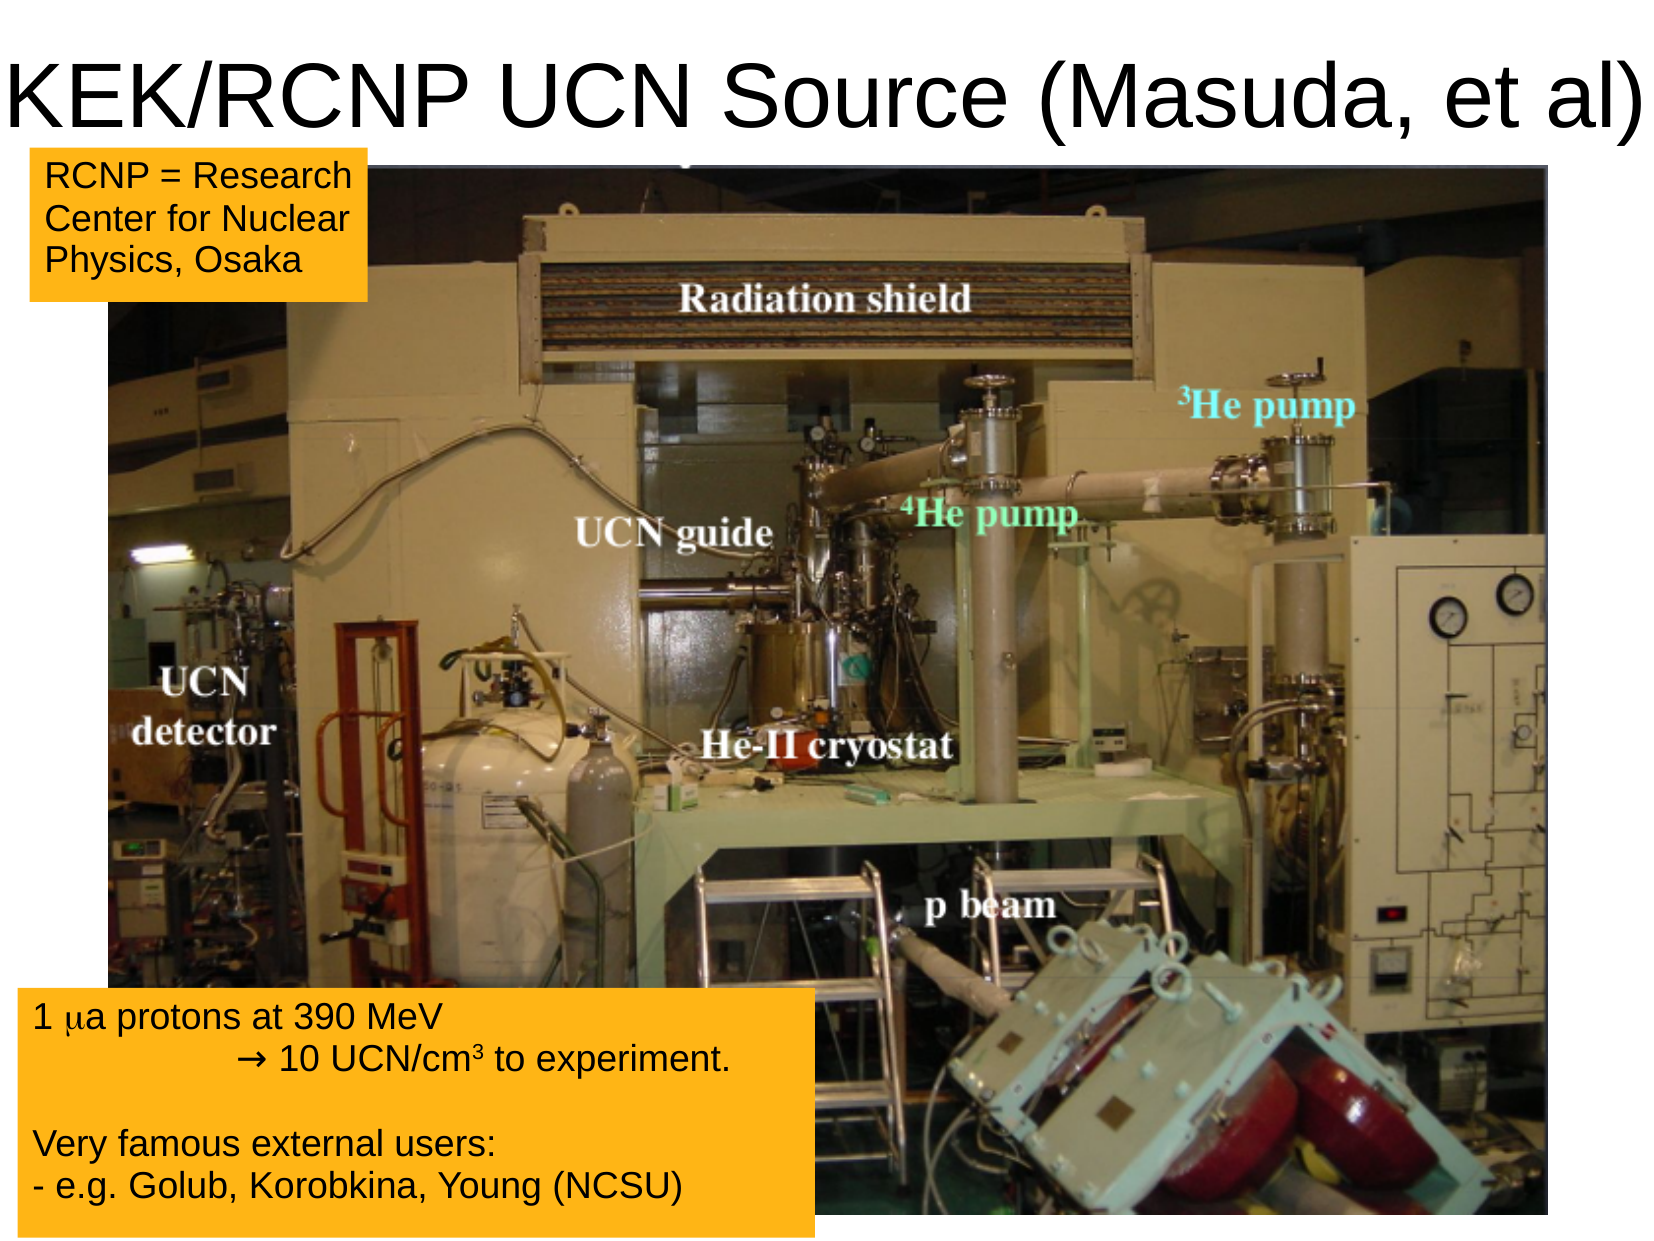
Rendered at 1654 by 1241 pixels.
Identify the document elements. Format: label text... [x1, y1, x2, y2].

text_box RCNP = Research Center for Nuclear Physics, Osaka [29, 147, 368, 302]
text_box 1 a protons at 390 MeV → 10 UCN/cm3 to experiment. Very famous external users: - e.g. Golub, Korobkina, Young (NCSU) [17, 987, 815, 1238]
title KEK/RCNP UCN Source (Masuda, et al) [0, 0, 1654, 193]
picture [108, 165, 1548, 1215]
